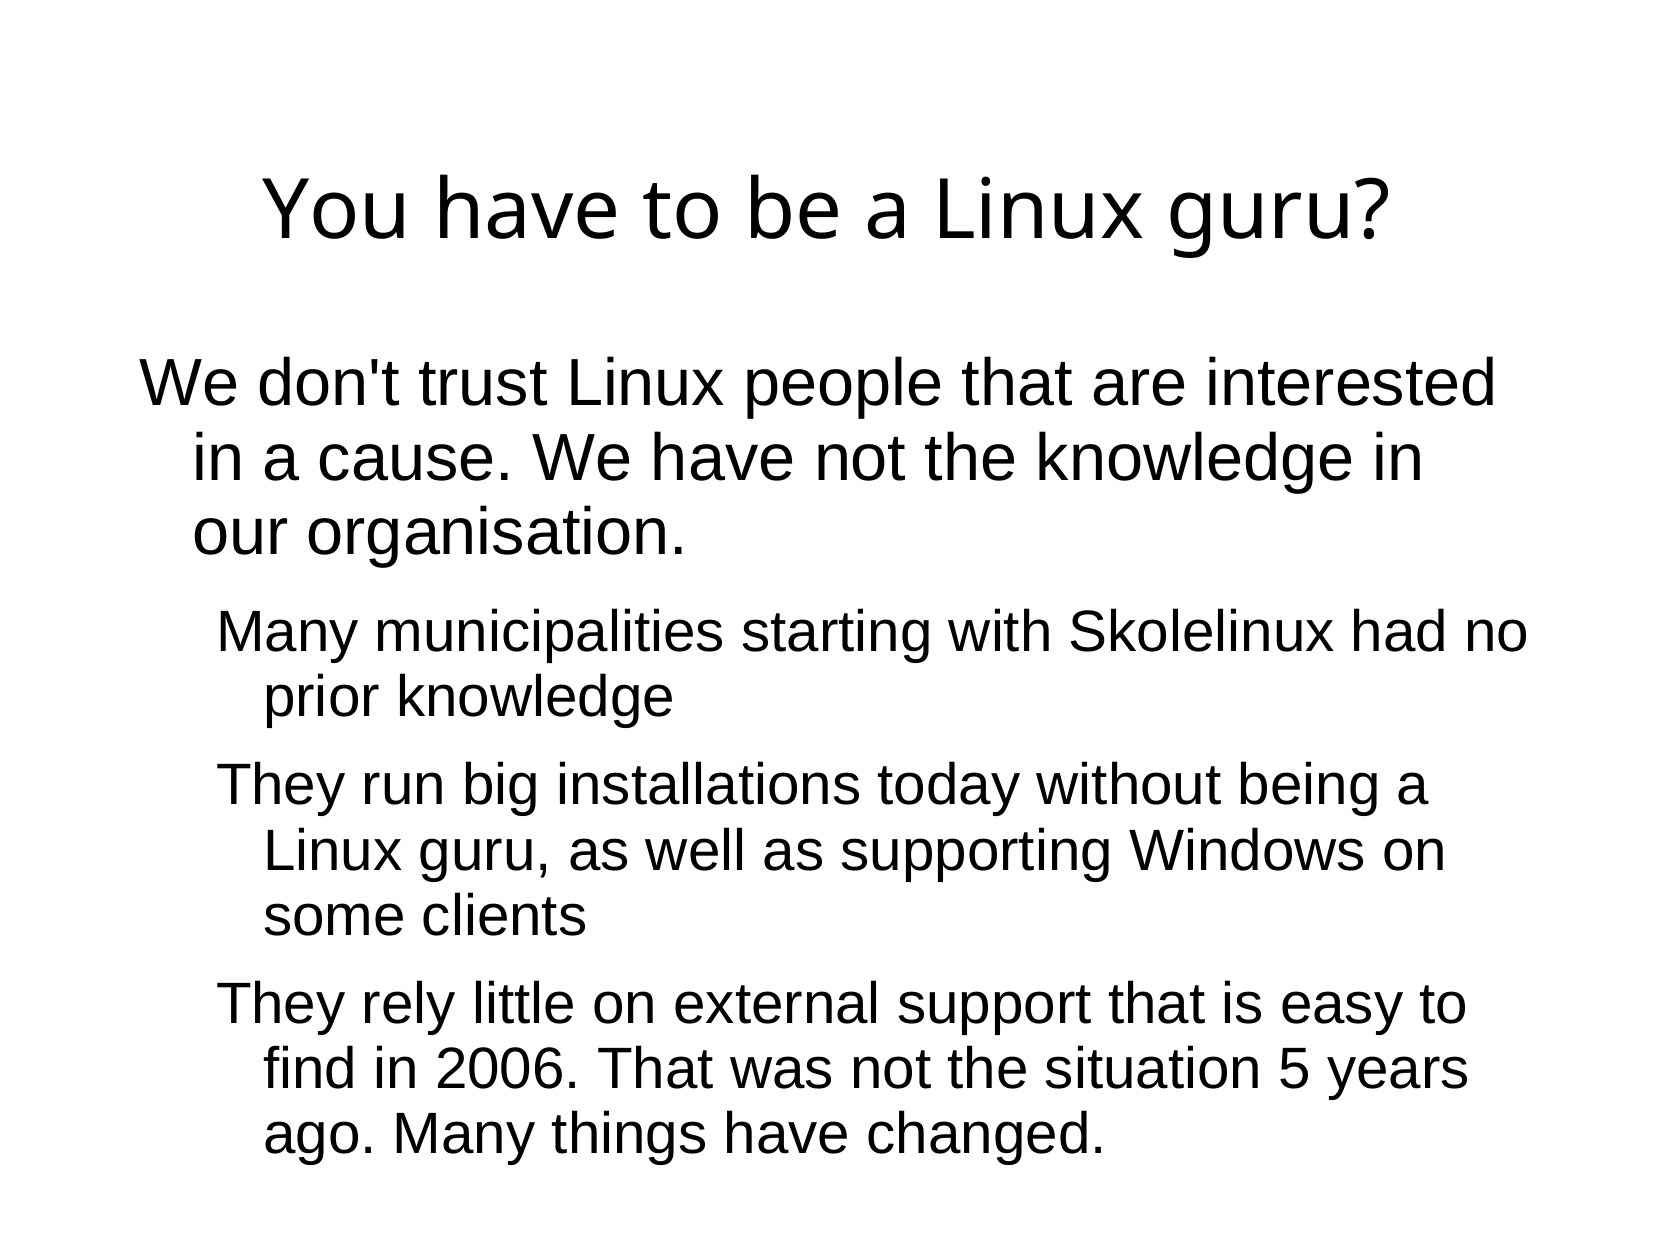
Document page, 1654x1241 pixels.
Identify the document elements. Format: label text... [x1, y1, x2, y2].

title You have to be a Linux guru? [121, 102, 1534, 311]
list We don't trust Linux people that are interested in a cause. We have not the knowledge in our organisation. Many municipalities starting with Skolelinux had no prior knowledge They run big installations today without being a Linux guru, as well as supporting Windows on some clients They rely little on external support that is easy to find in 2006. That was not the situation 5 years ago. Many things have changed. [121, 344, 1534, 1167]
